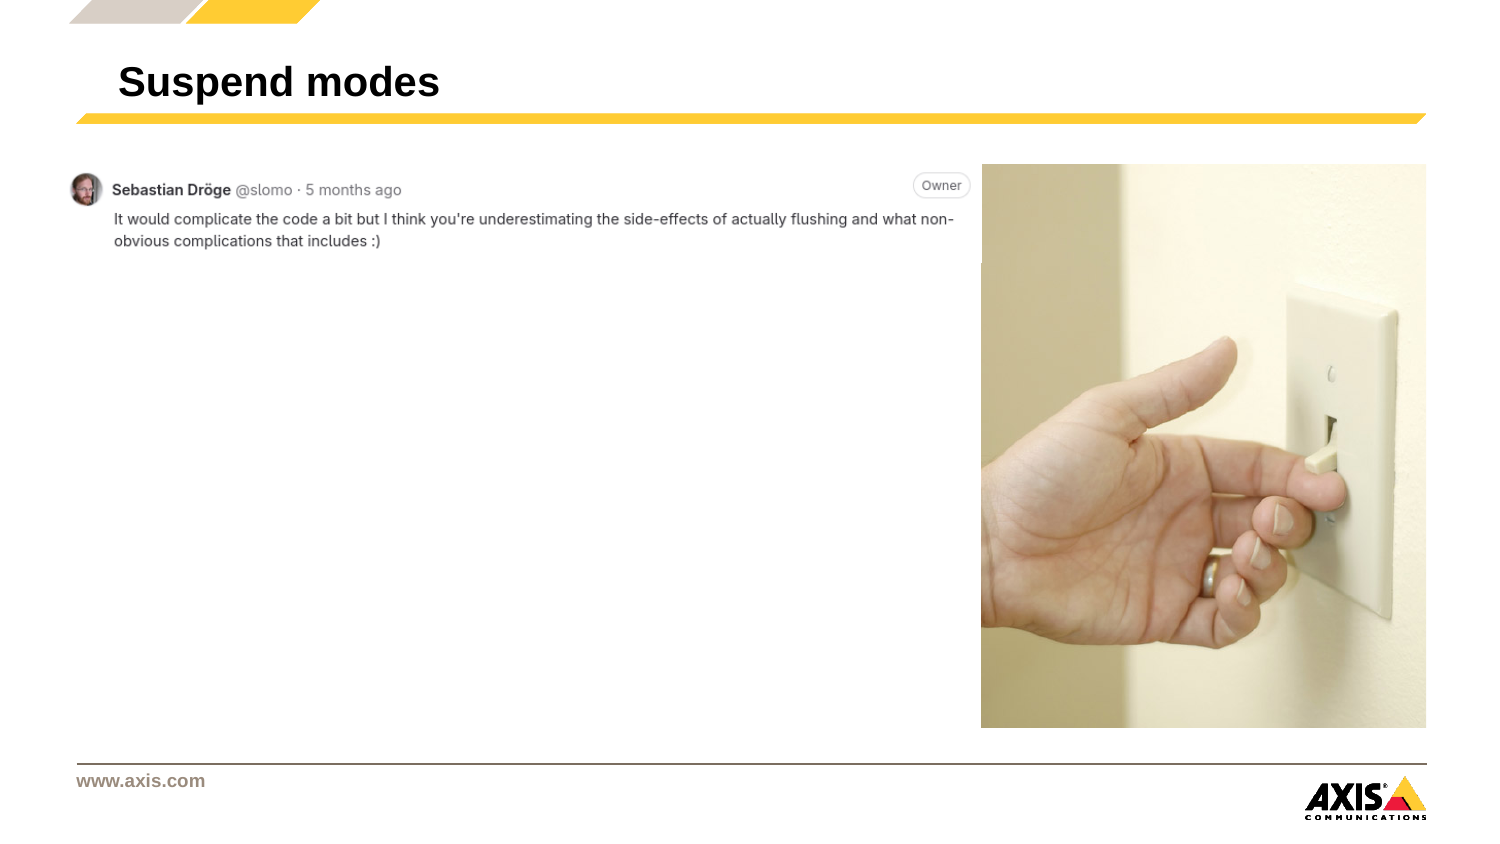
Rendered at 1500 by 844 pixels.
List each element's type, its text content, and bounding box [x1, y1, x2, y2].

picture [1305, 776, 1426, 820]
picture [54, 164, 1427, 728]
title Suspend modes [103, 47, 1462, 108]
